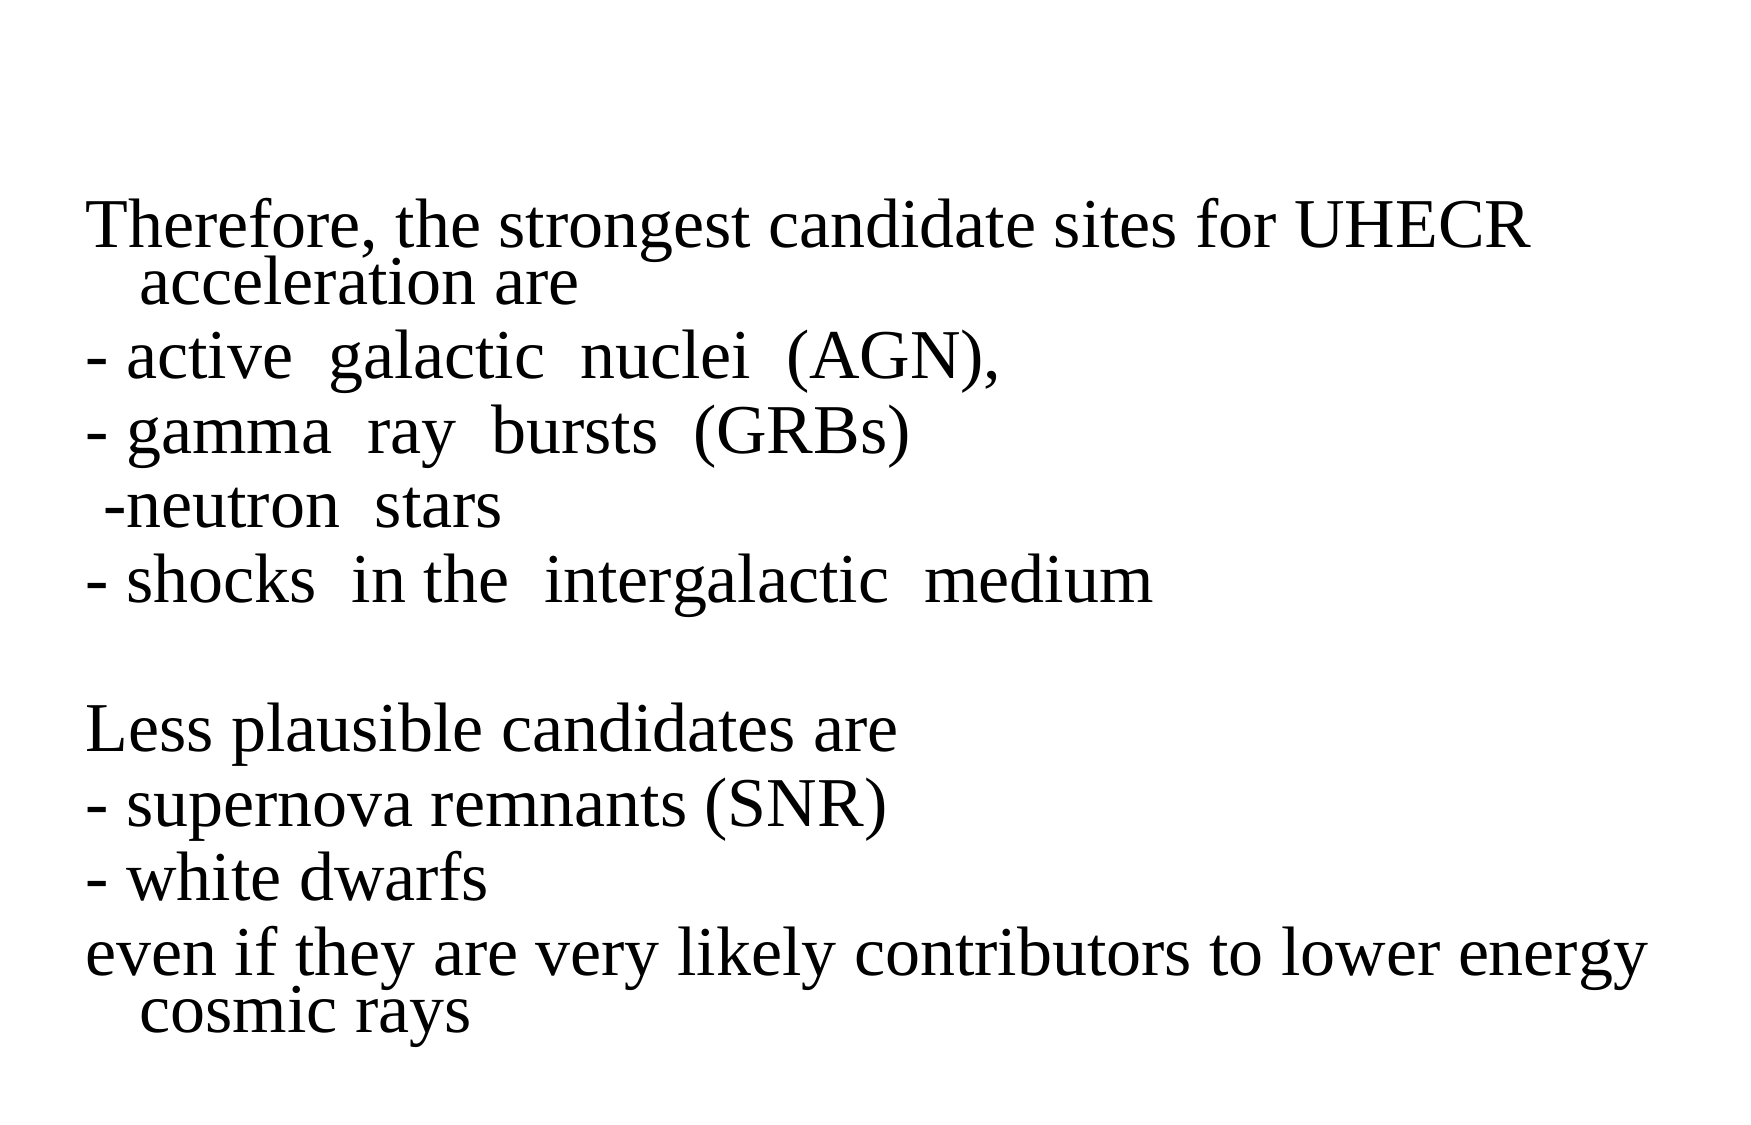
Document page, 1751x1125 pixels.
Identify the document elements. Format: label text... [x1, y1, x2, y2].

list Therefore, the strongest candidate sites for UHECR acceleration are - active galactic nuclei (AGN), - gamma ray bursts (GRBs) -neutron stars - shocks in the intergalactic medium Less plausible candidates are - supernova remnants (SNR) - white dwarfs even if they are very likely contributors to lower energy cosmic rays [85, 135, 1666, 1051]
